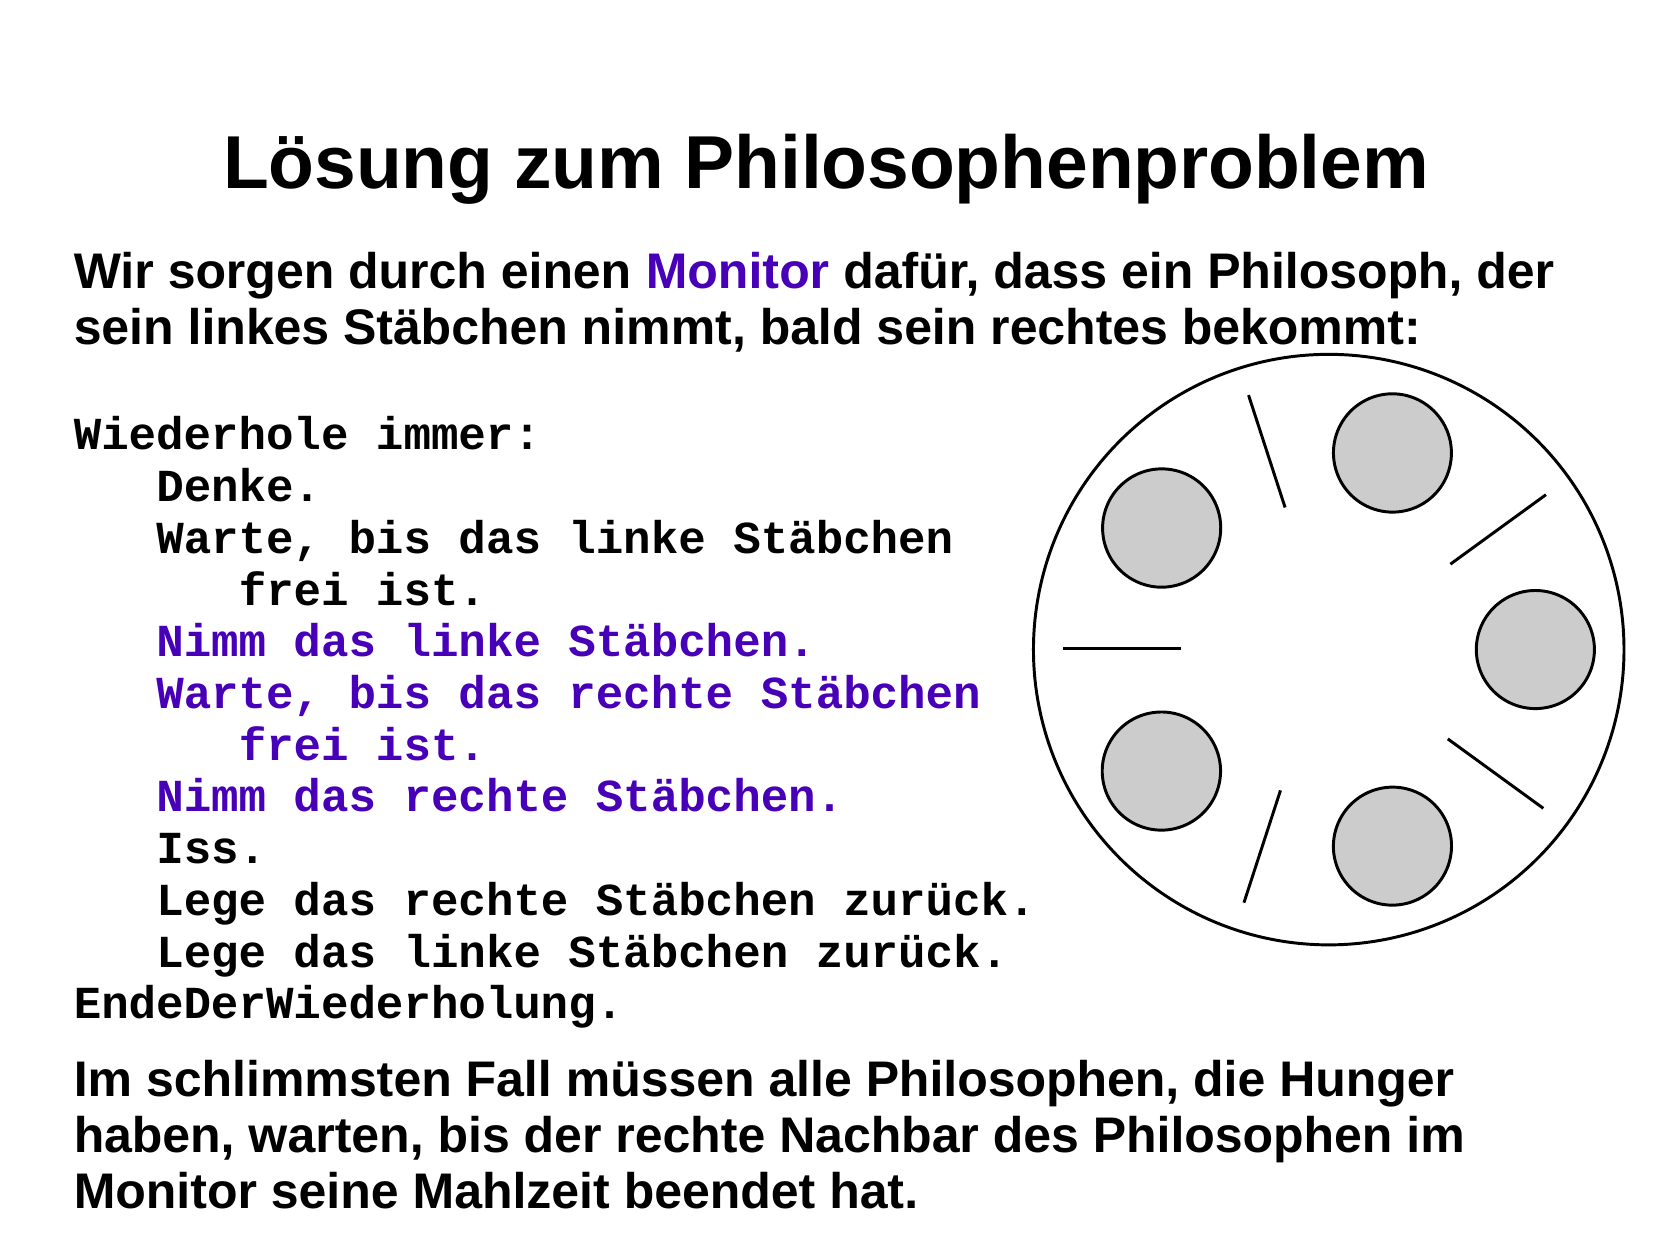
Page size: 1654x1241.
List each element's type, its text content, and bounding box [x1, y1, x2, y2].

text_box Wir sorgen durch einen Monitor dafür, dass ein Philosoph, der sein linkes Stäbchen nimmt, bald sein rechtes bekommt: Wiederhole immer: Denke. Warte, bis das linke Stäbchen frei ist. Nimm das linke Stäbchen. Warte, bis das rechte Stäbchen frei ist. Nimm das rechte Stäbchen. Iss. Lege das rechte Stäbchen zurück. Lege das linke Stäbchen zurück. EndeDerWiederholung. Im schlimmsten Fall müssen alle Philosophen, die Hunger haben, warten, bis der rechte Nachbar des Philosophen im Monitor seine Mahlzeit beendet hat. [59, 236, 1595, 1233]
title Lösung zum Philosophenproblem [88, 78, 1565, 236]
text_box [1033, 354, 1625, 945]
